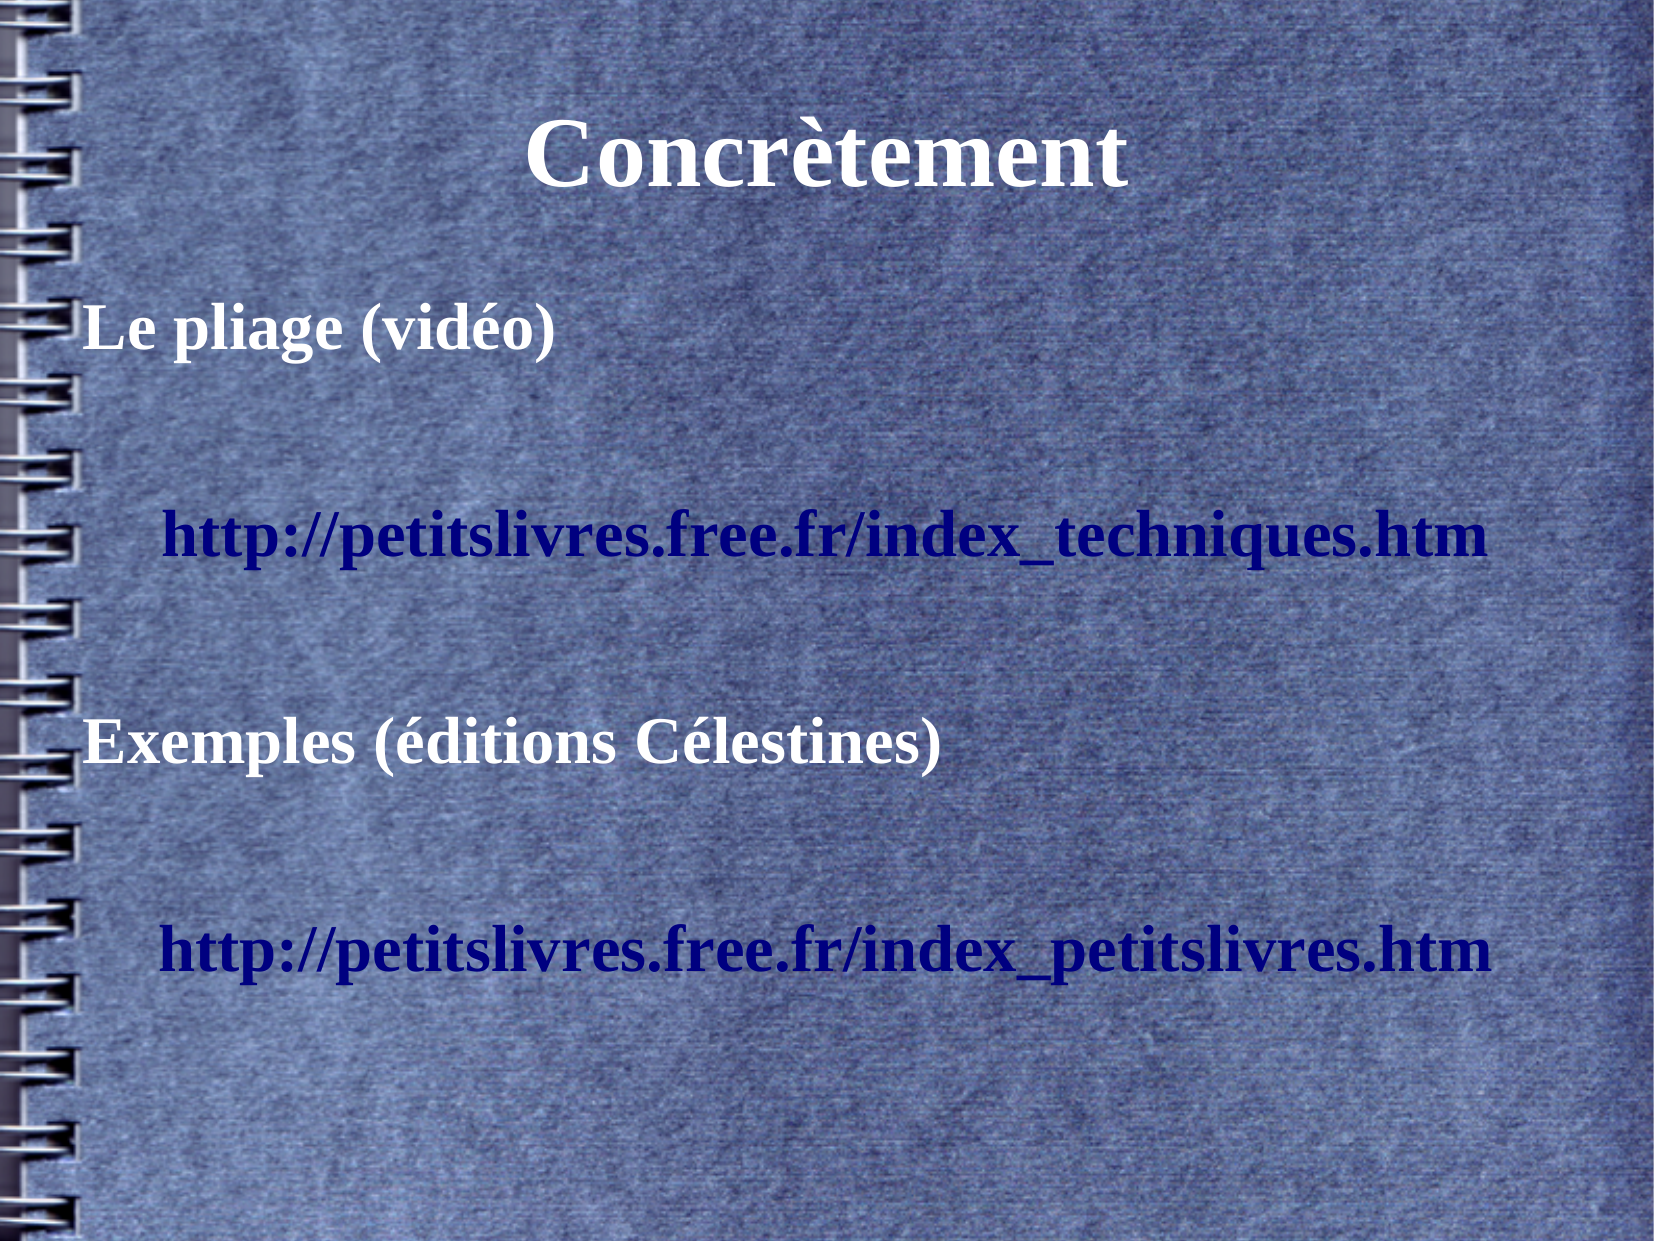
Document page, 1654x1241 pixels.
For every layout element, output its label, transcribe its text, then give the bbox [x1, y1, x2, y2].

picture [0, 0, 1654, 1241]
title Concrètement [82, 49, 1571, 257]
list Le pliage (vidéo) http://petitslivres.free.fr/index_techniques.htm Exemples (éditions Célestines) http://petitslivres.free.fr/index_petitslivres.htm [82, 290, 1571, 1109]
